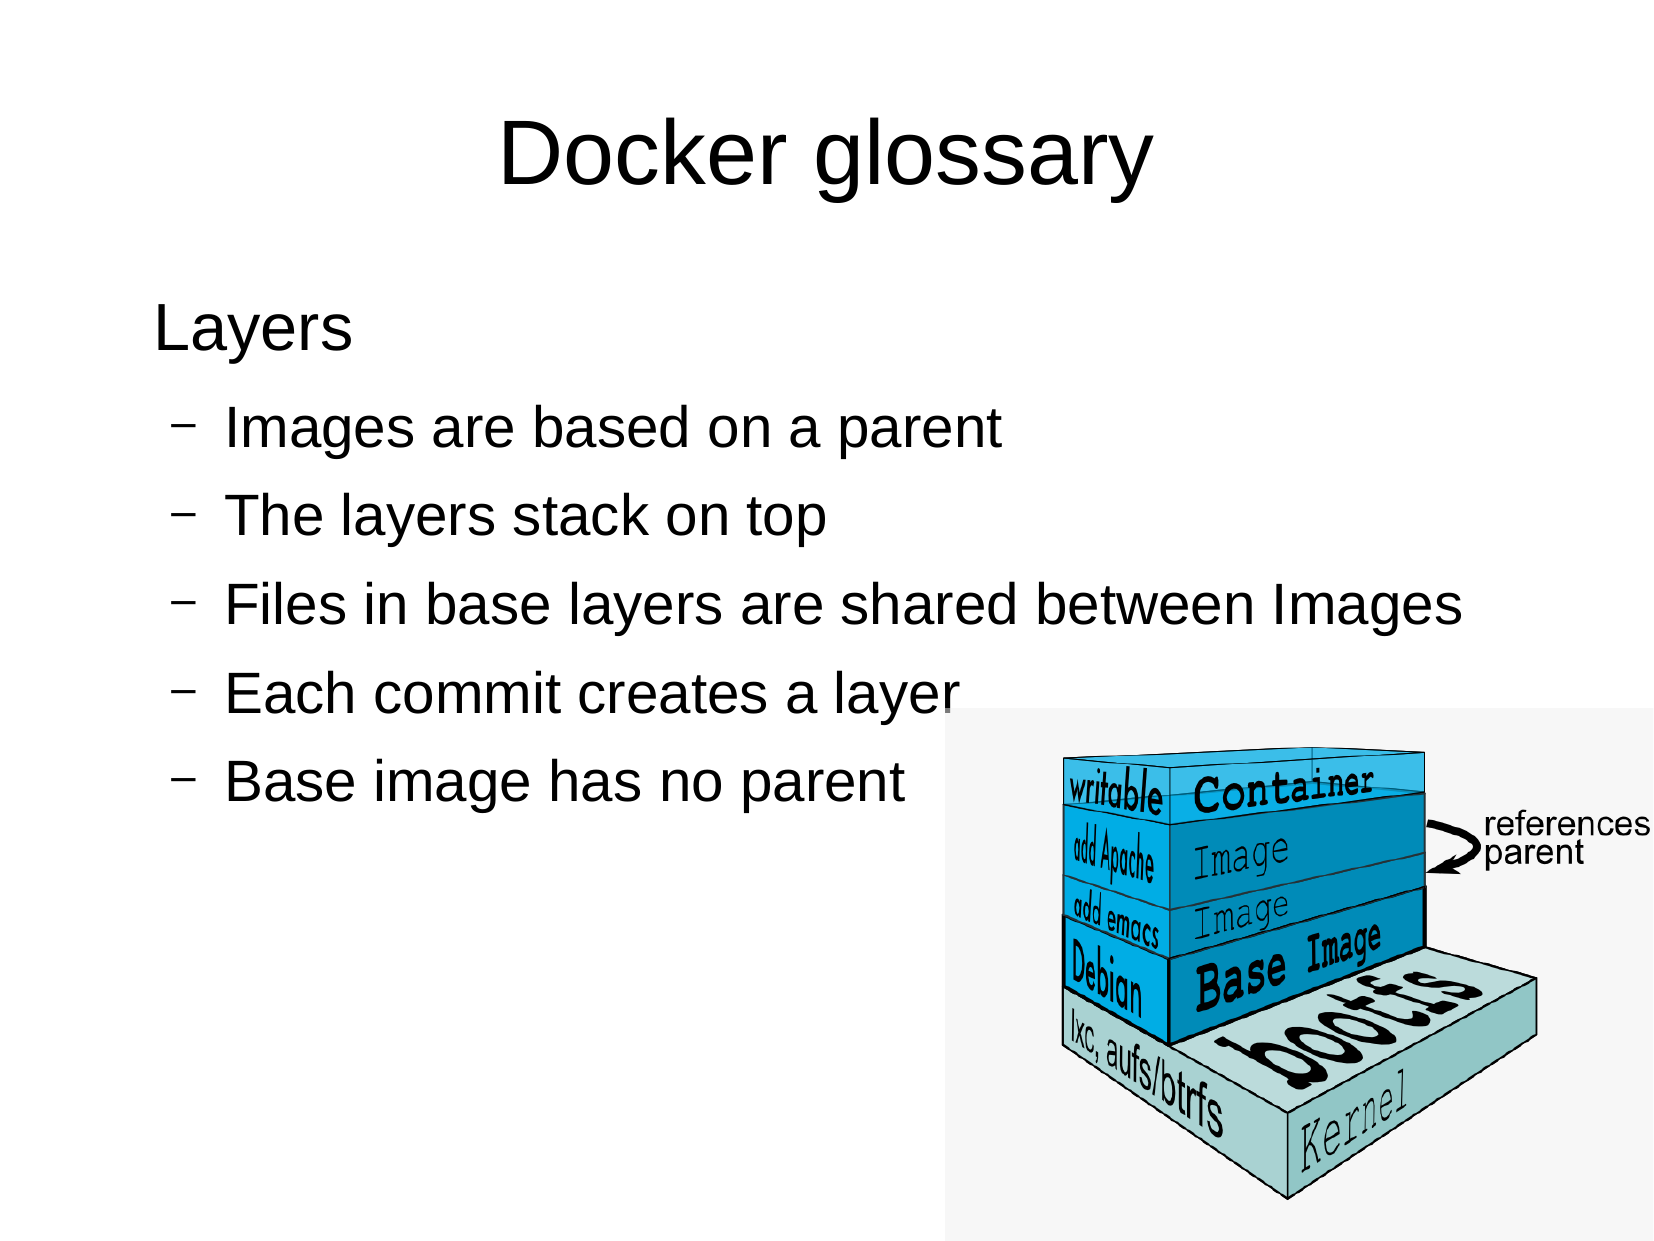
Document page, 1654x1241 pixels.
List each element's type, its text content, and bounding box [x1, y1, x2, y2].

list Layers Images are based on a parent The layers stack on top Files in base layers are shared between Images Each commit creates a layer Base image has no parent [82, 290, 1571, 1171]
title Docker glossary [82, 49, 1571, 257]
picture [945, 708, 1654, 1241]
